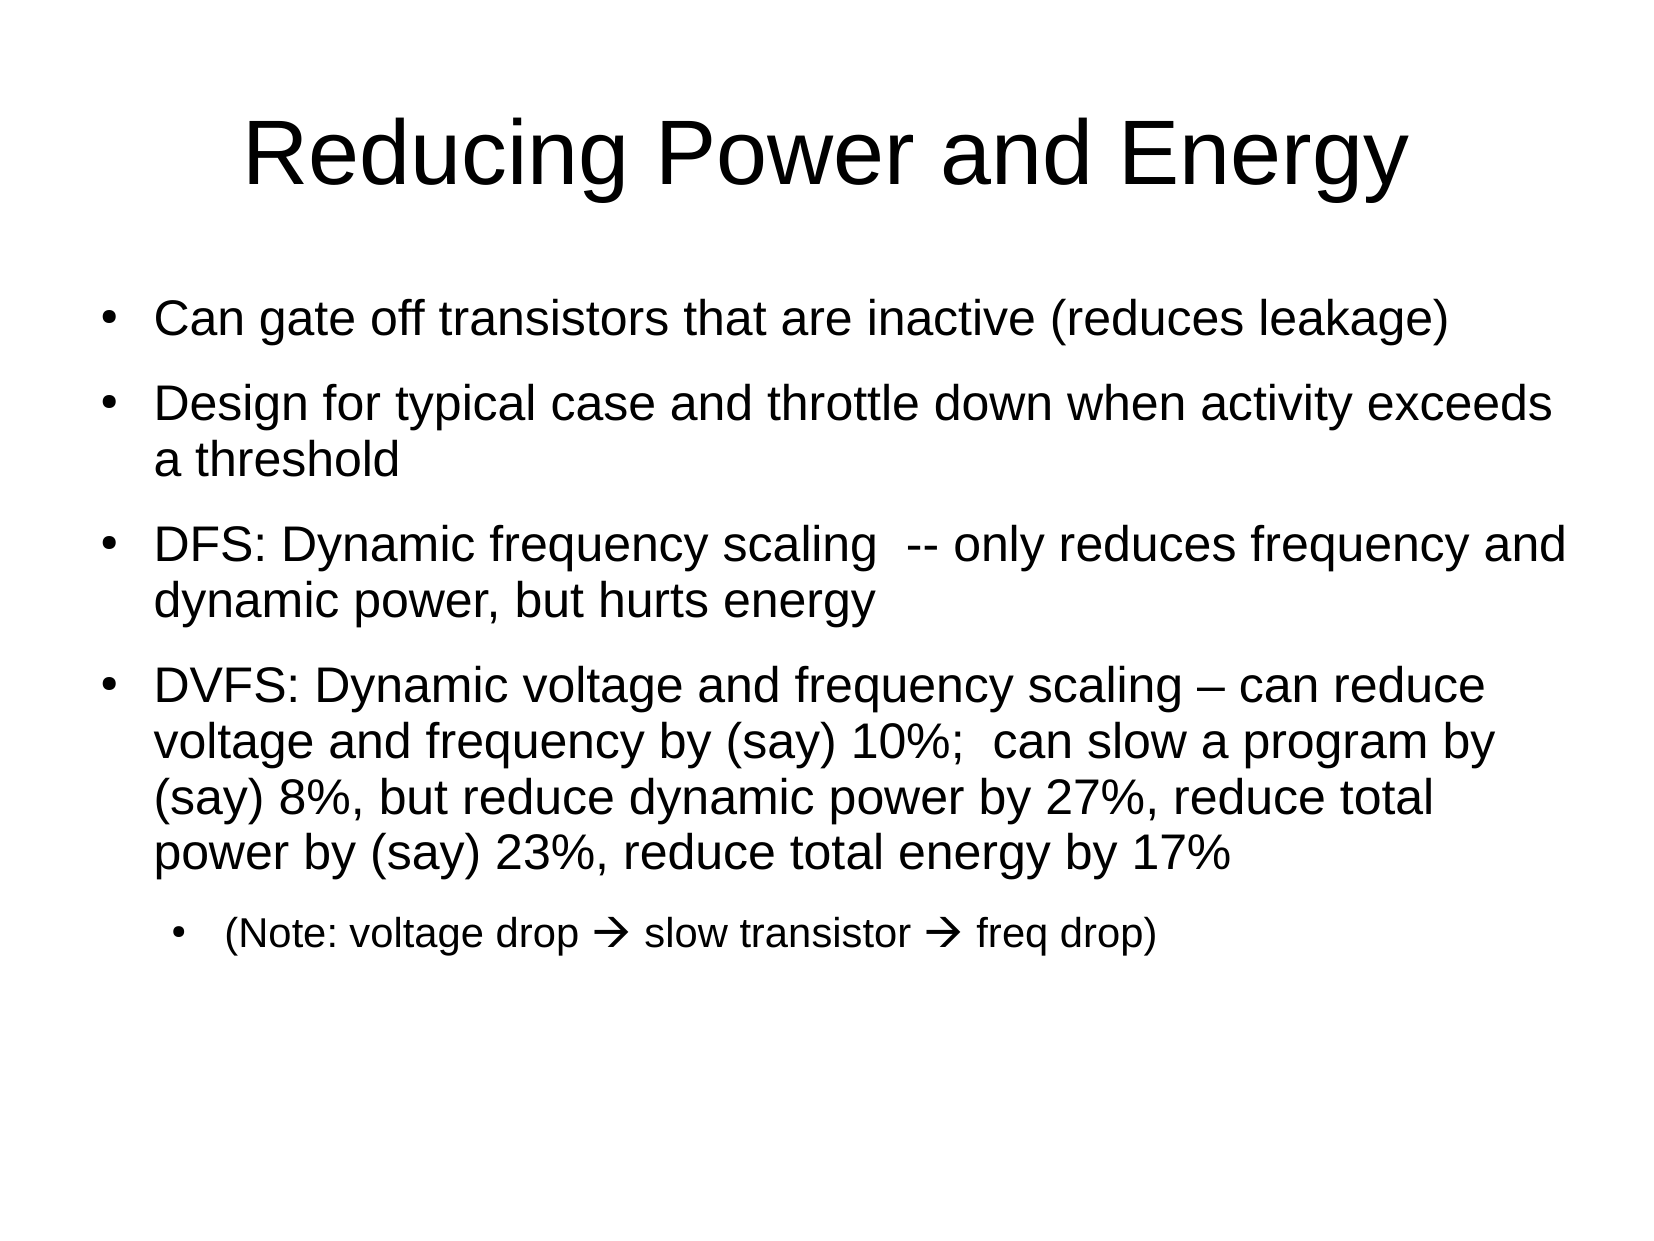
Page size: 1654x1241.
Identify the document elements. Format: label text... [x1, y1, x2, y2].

list Can gate off transistors that are inactive (reduces leakage) Design for typical case and throttle down when activity exceeds a threshold DFS: Dynamic frequency scaling -- only reduces frequency and dynamic power, but hurts energy DVFS: Dynamic voltage and frequency scaling – can reduce voltage and frequency by (say) 10%; can slow a program by (say) 8%, but reduce dynamic power by 27%, reduce total power by (say) 23%, reduce total energy by 17% (Note: voltage drop  slow transistor  freq drop) [82, 290, 1571, 1010]
title Reducing Power and Energy [82, 49, 1571, 257]
